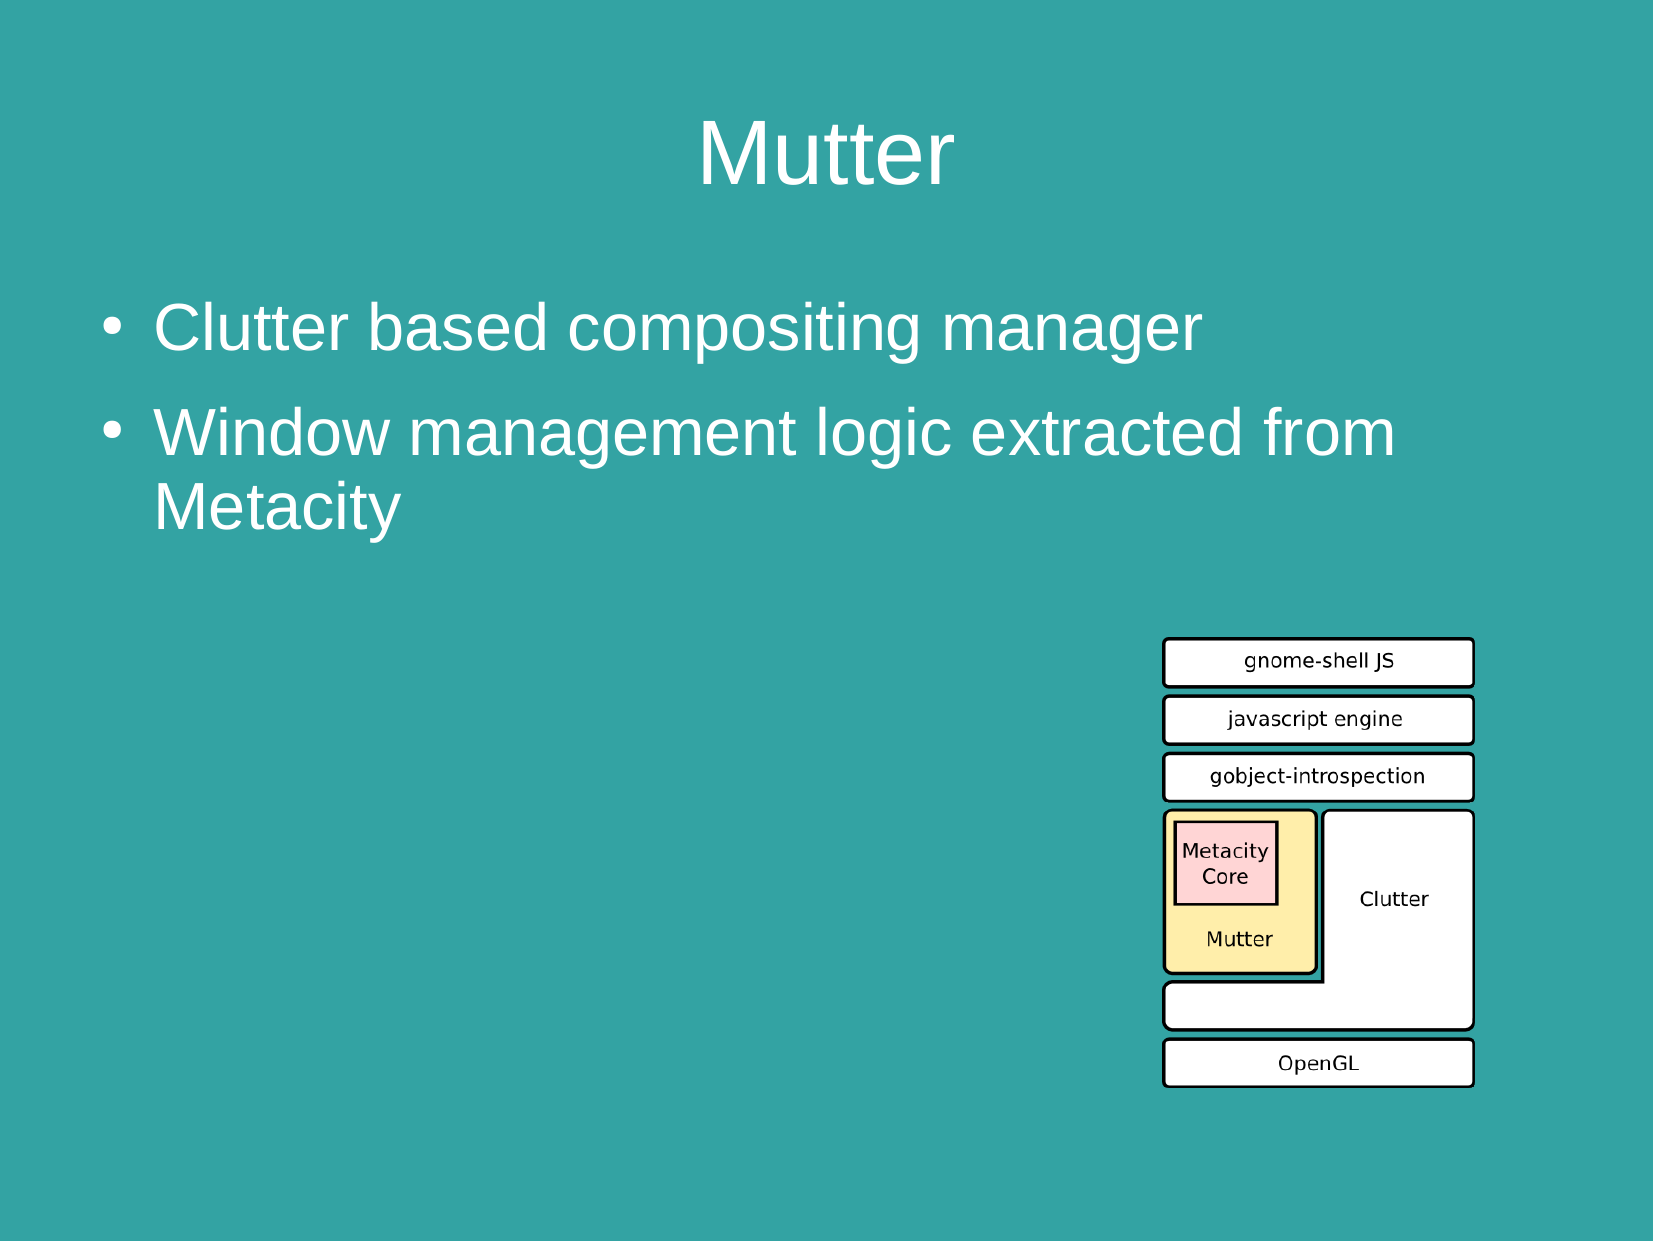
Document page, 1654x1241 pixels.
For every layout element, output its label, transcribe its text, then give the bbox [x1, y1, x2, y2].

list Clutter based compositing manager Window management logic extracted from Metacity [82, 290, 1571, 1109]
picture [1162, 637, 1475, 1088]
title Mutter [82, 49, 1571, 257]
